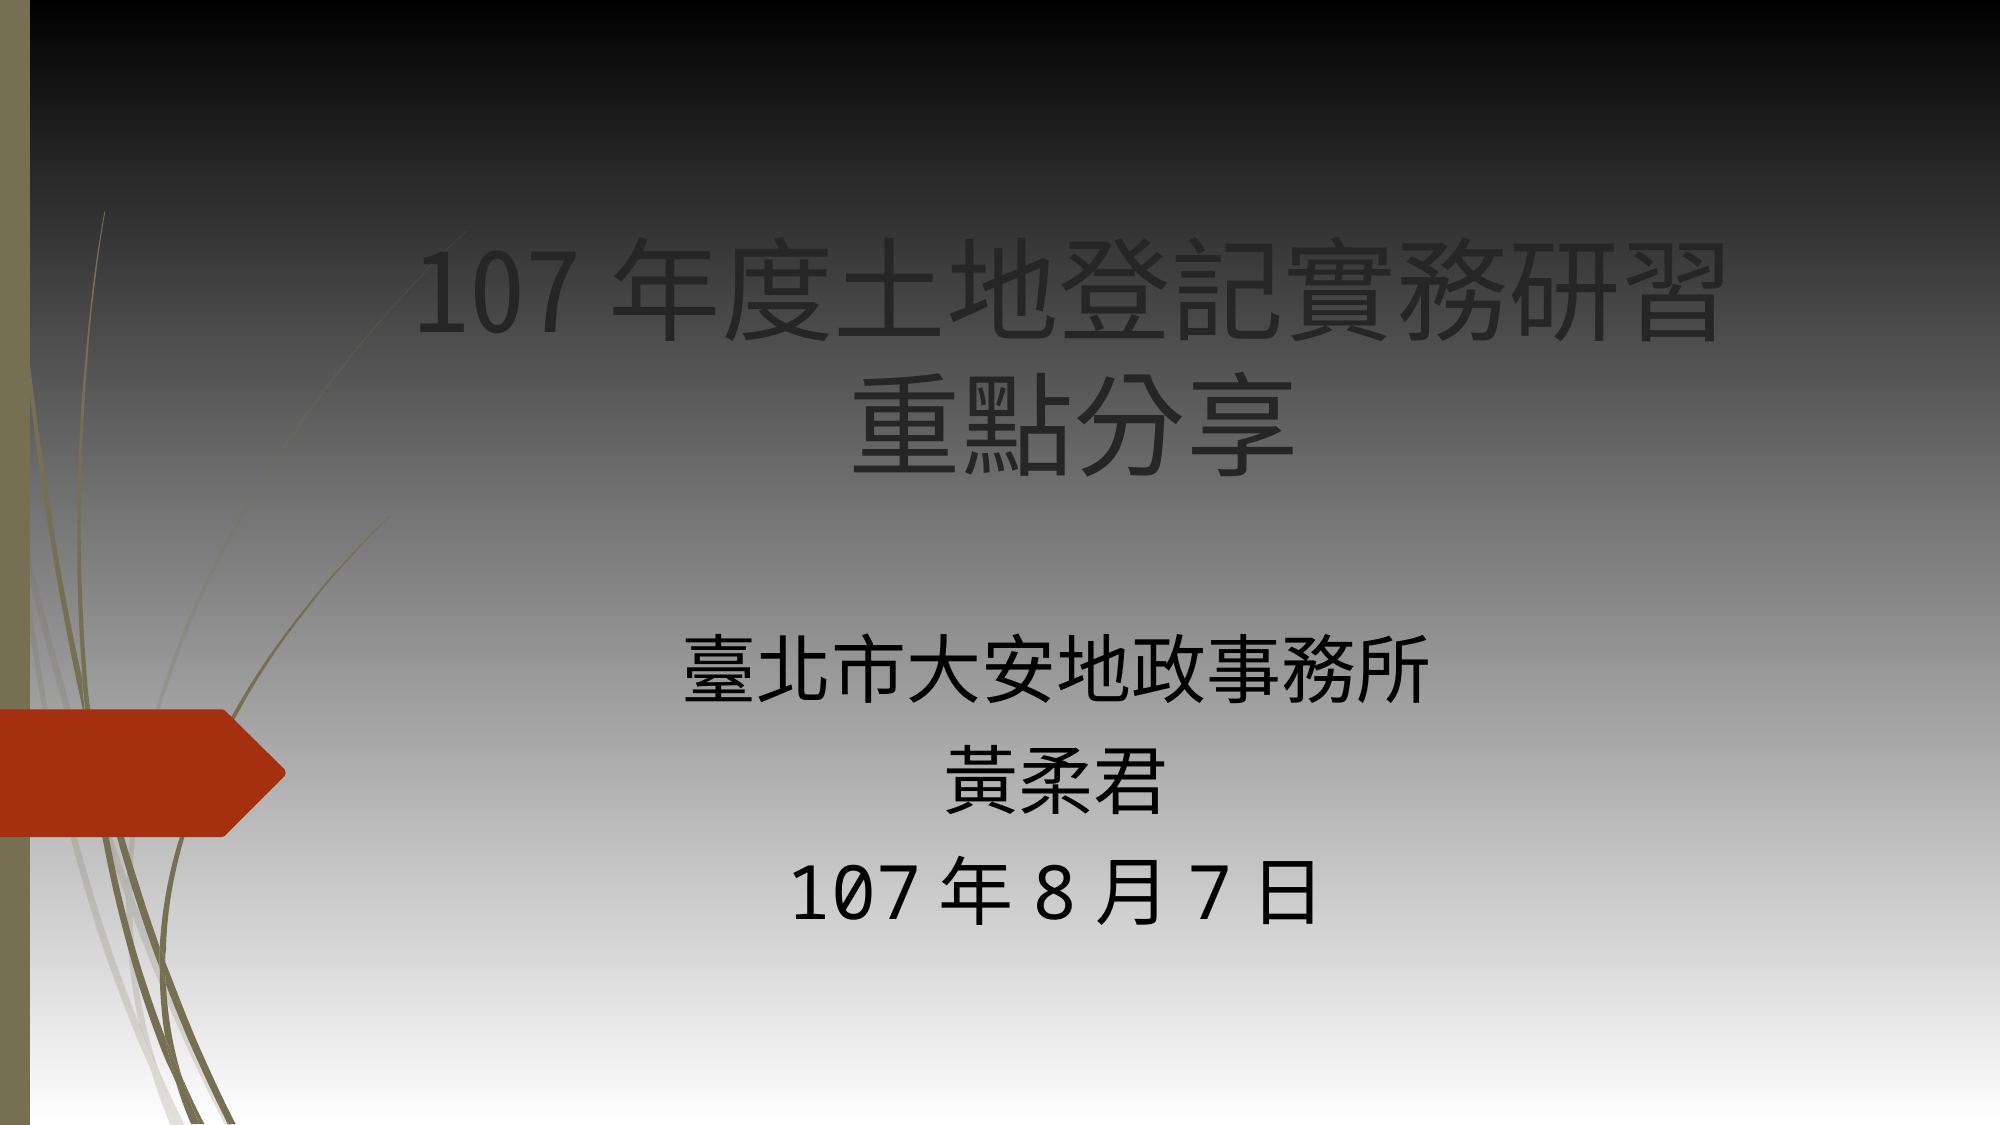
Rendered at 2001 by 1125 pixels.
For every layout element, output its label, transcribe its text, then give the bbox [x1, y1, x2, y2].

title 107年度土地登記實務研習 重點分享 [326, 306, 1821, 499]
subtitle 臺北市大安地政事務所 黃柔君 107年8月7日 [324, 615, 1788, 959]
